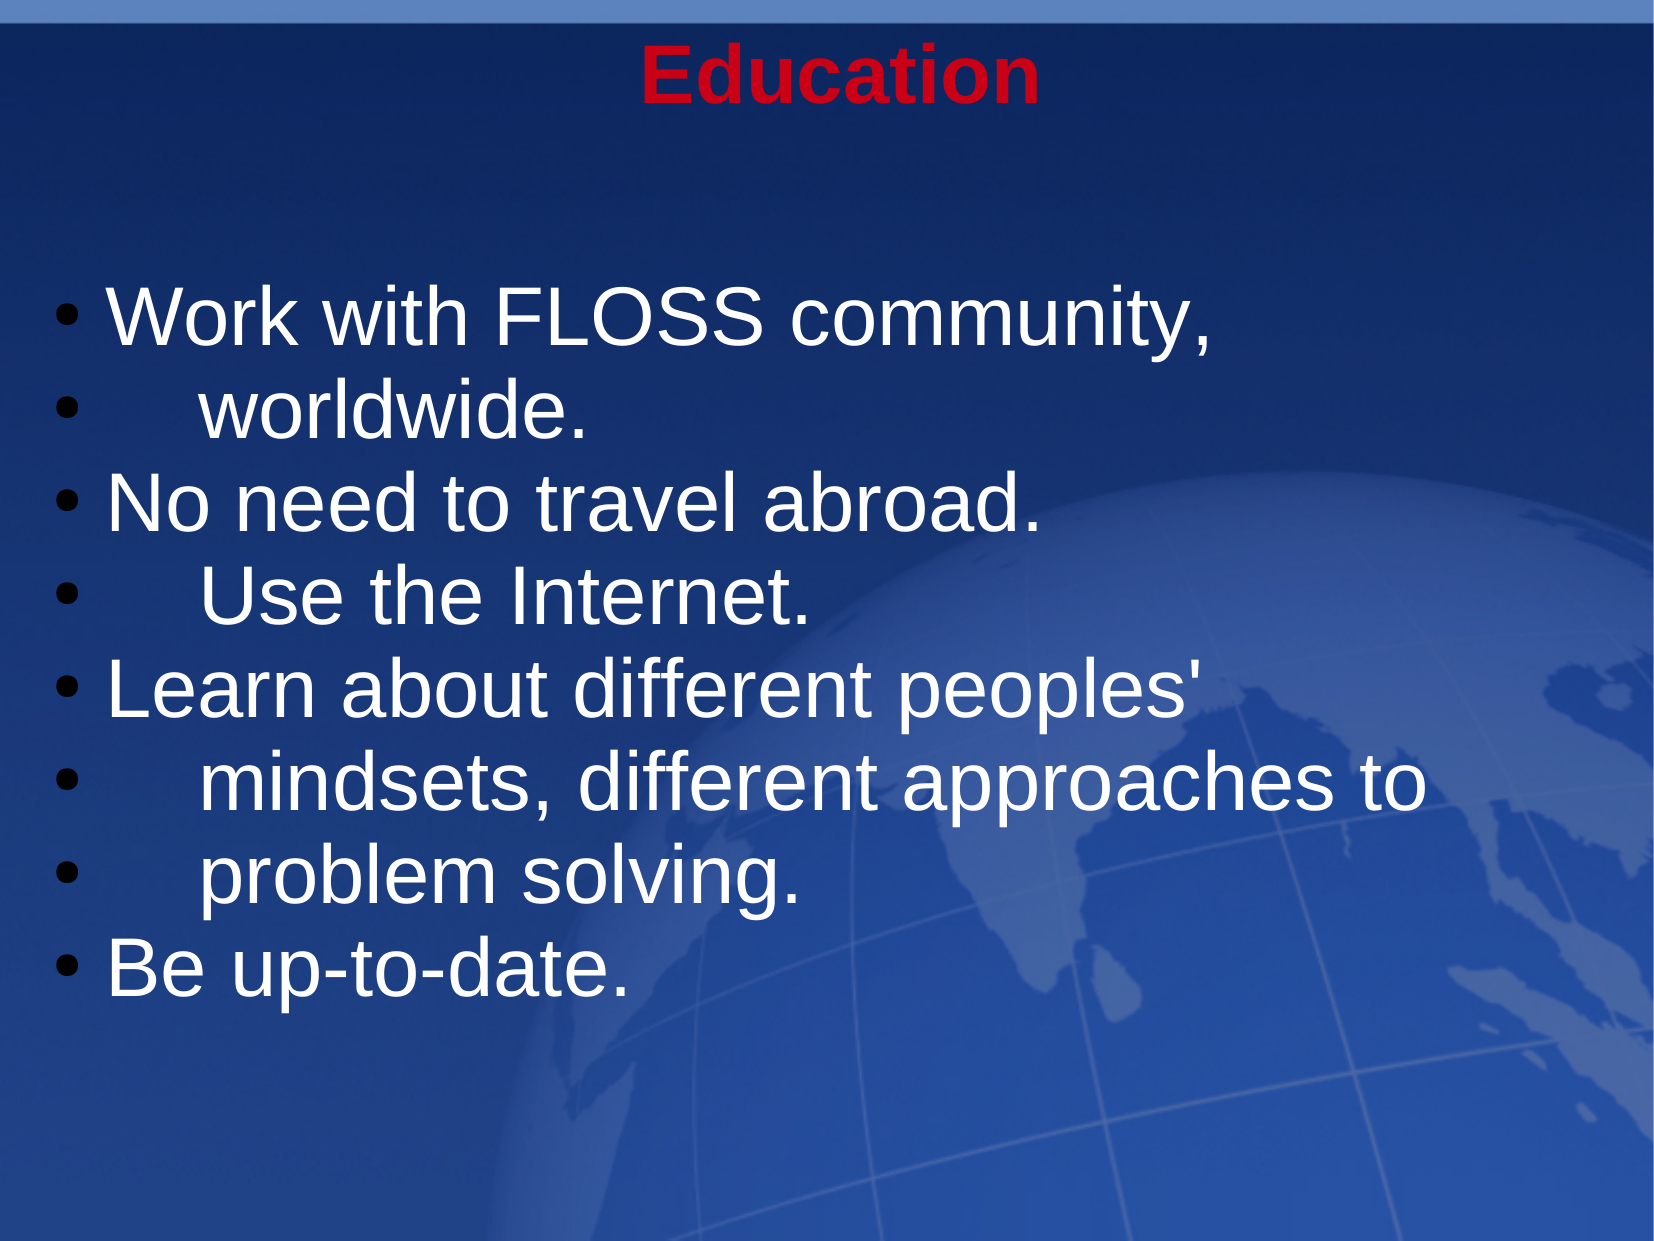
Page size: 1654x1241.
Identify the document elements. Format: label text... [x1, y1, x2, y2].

picture [0, 0, 1654, 1241]
text_box Education [109, 20, 1573, 143]
text_box Work with FLOSS community, worldwide. No need to travel abroad. Use the Internet. Learn about different peoples' mindsets, different approaches to problem solving. Be up-to-date. [37, 262, 1576, 1104]
